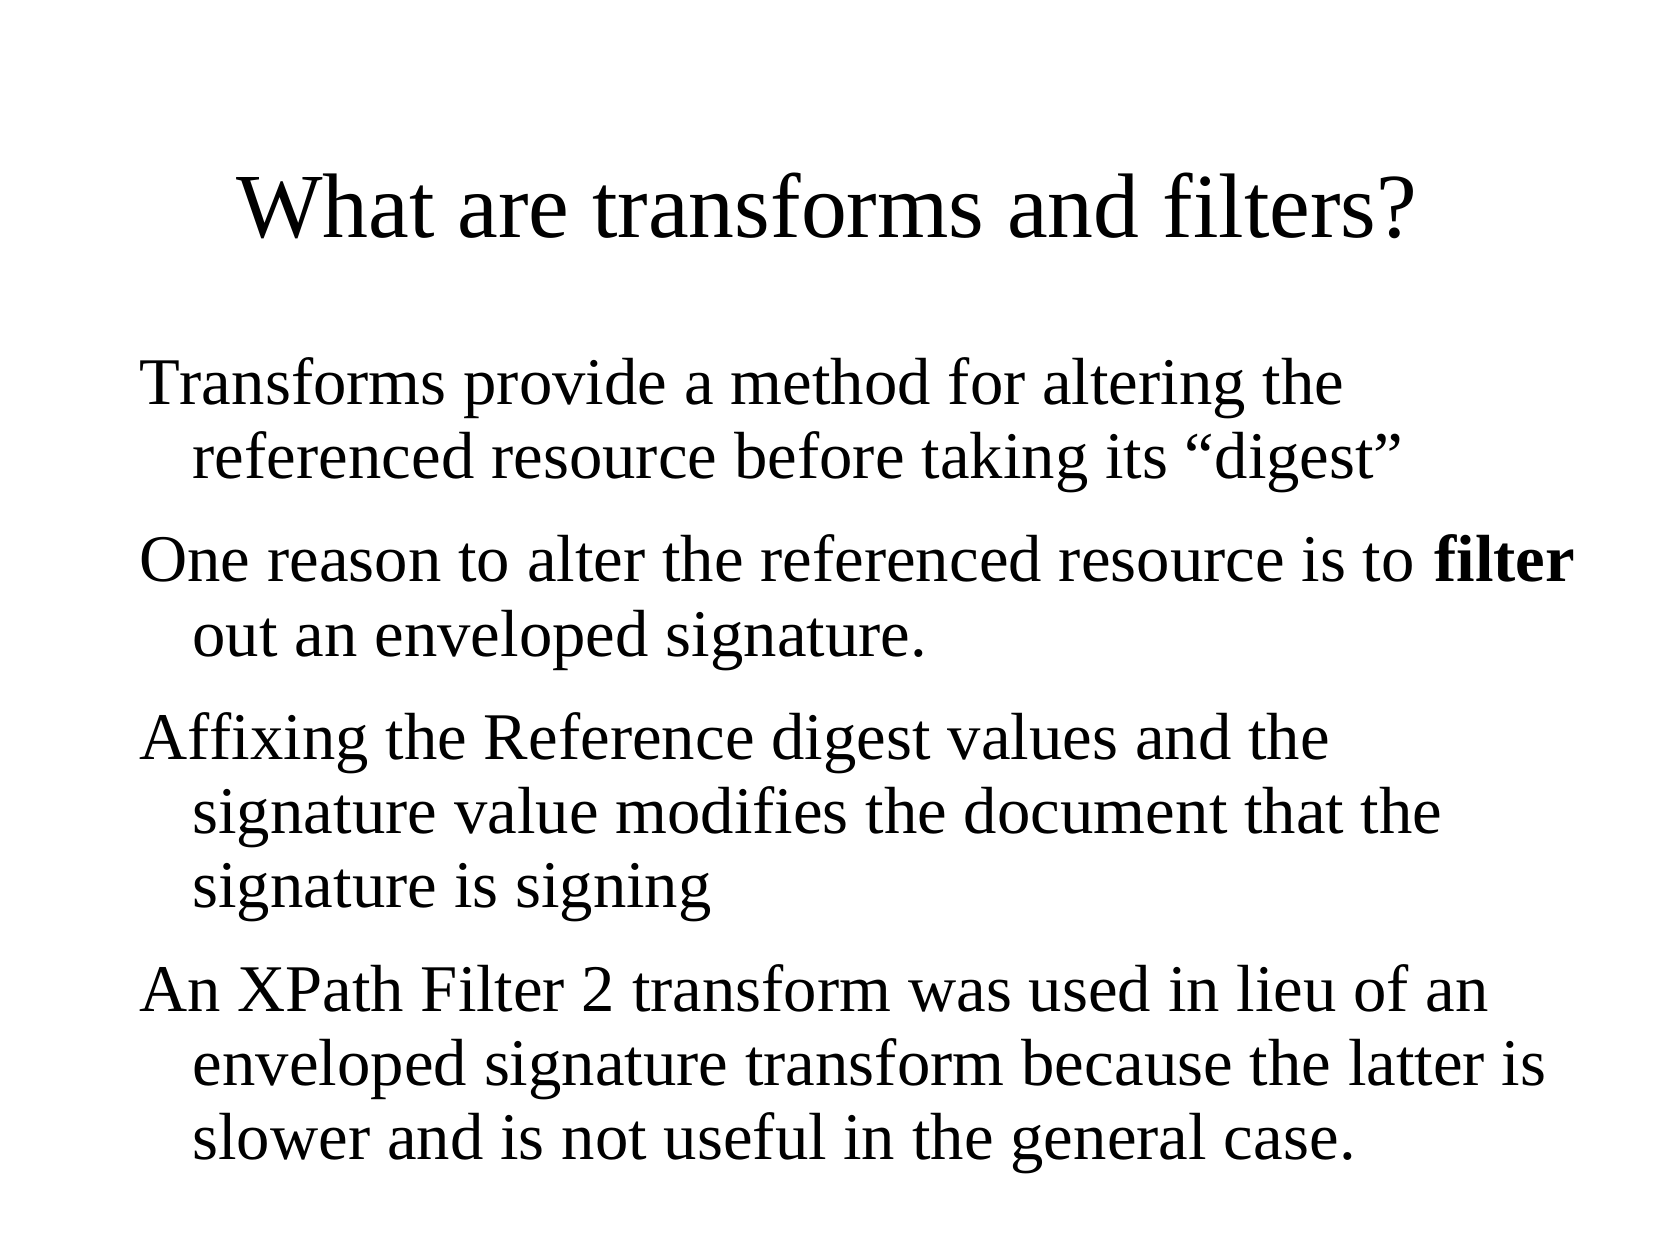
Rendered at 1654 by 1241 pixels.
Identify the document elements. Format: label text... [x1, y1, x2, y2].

list Transforms provide a method for altering the referenced resource before taking its “digest” One reason to alter the referenced resource is to filter out an enveloped signature. Affixing the Reference digest values and the signature value modifies the document that the signature is signing An XPath Filter 2 transform was used in lieu of an enveloped signature transform because the latter is slower and is not useful in the general case. [121, 344, 1590, 1202]
title What are transforms and filters? [121, 102, 1534, 311]
